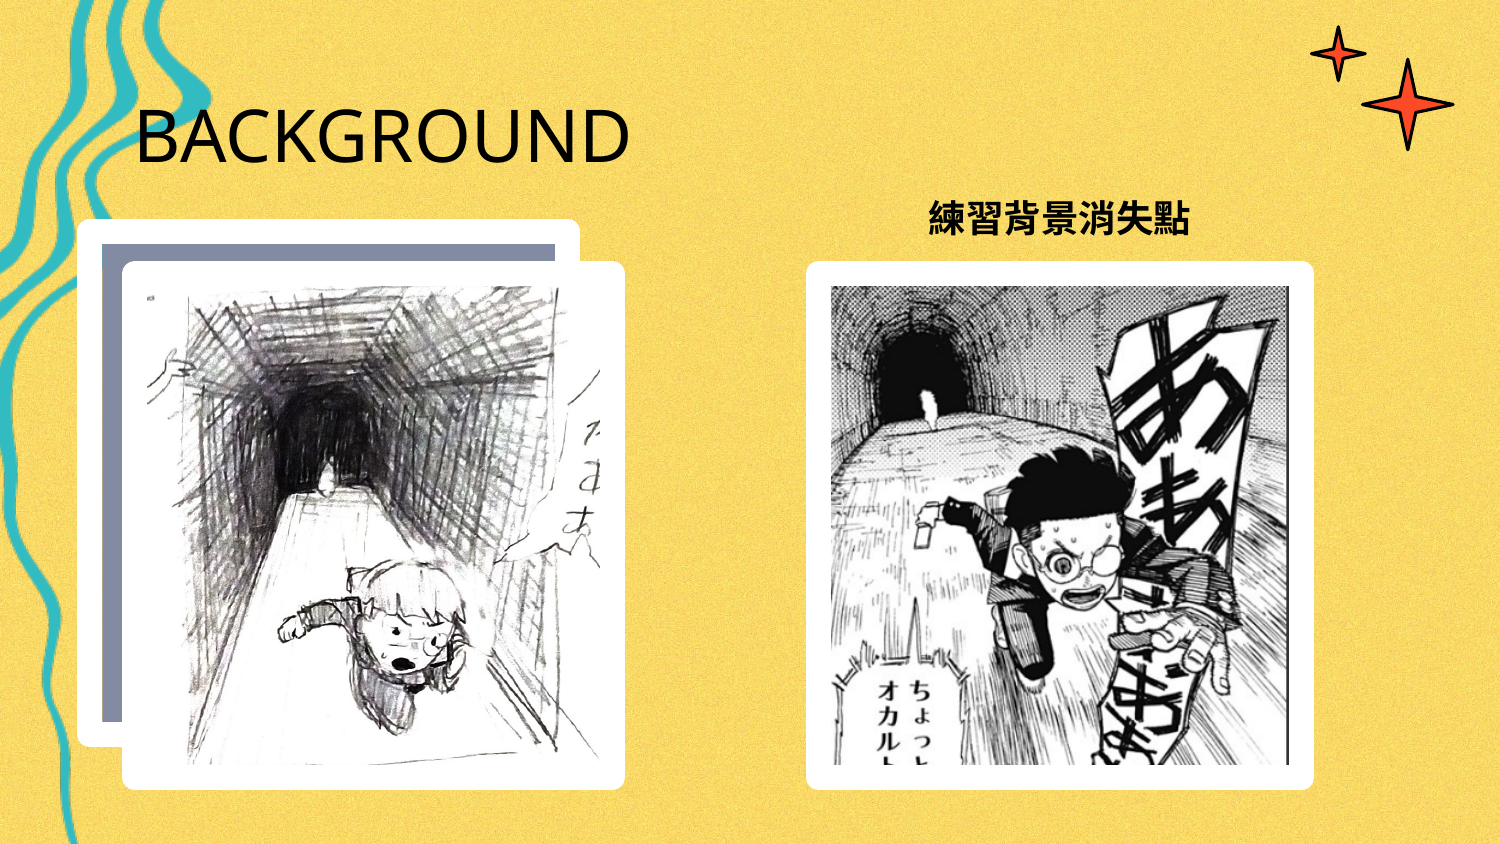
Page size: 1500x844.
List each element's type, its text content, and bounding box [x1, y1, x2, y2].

picture [0, 0, 1500, 844]
title BACKGROUND [118, 86, 1382, 180]
text_box 練習背景消失點 [823, 179, 1298, 255]
